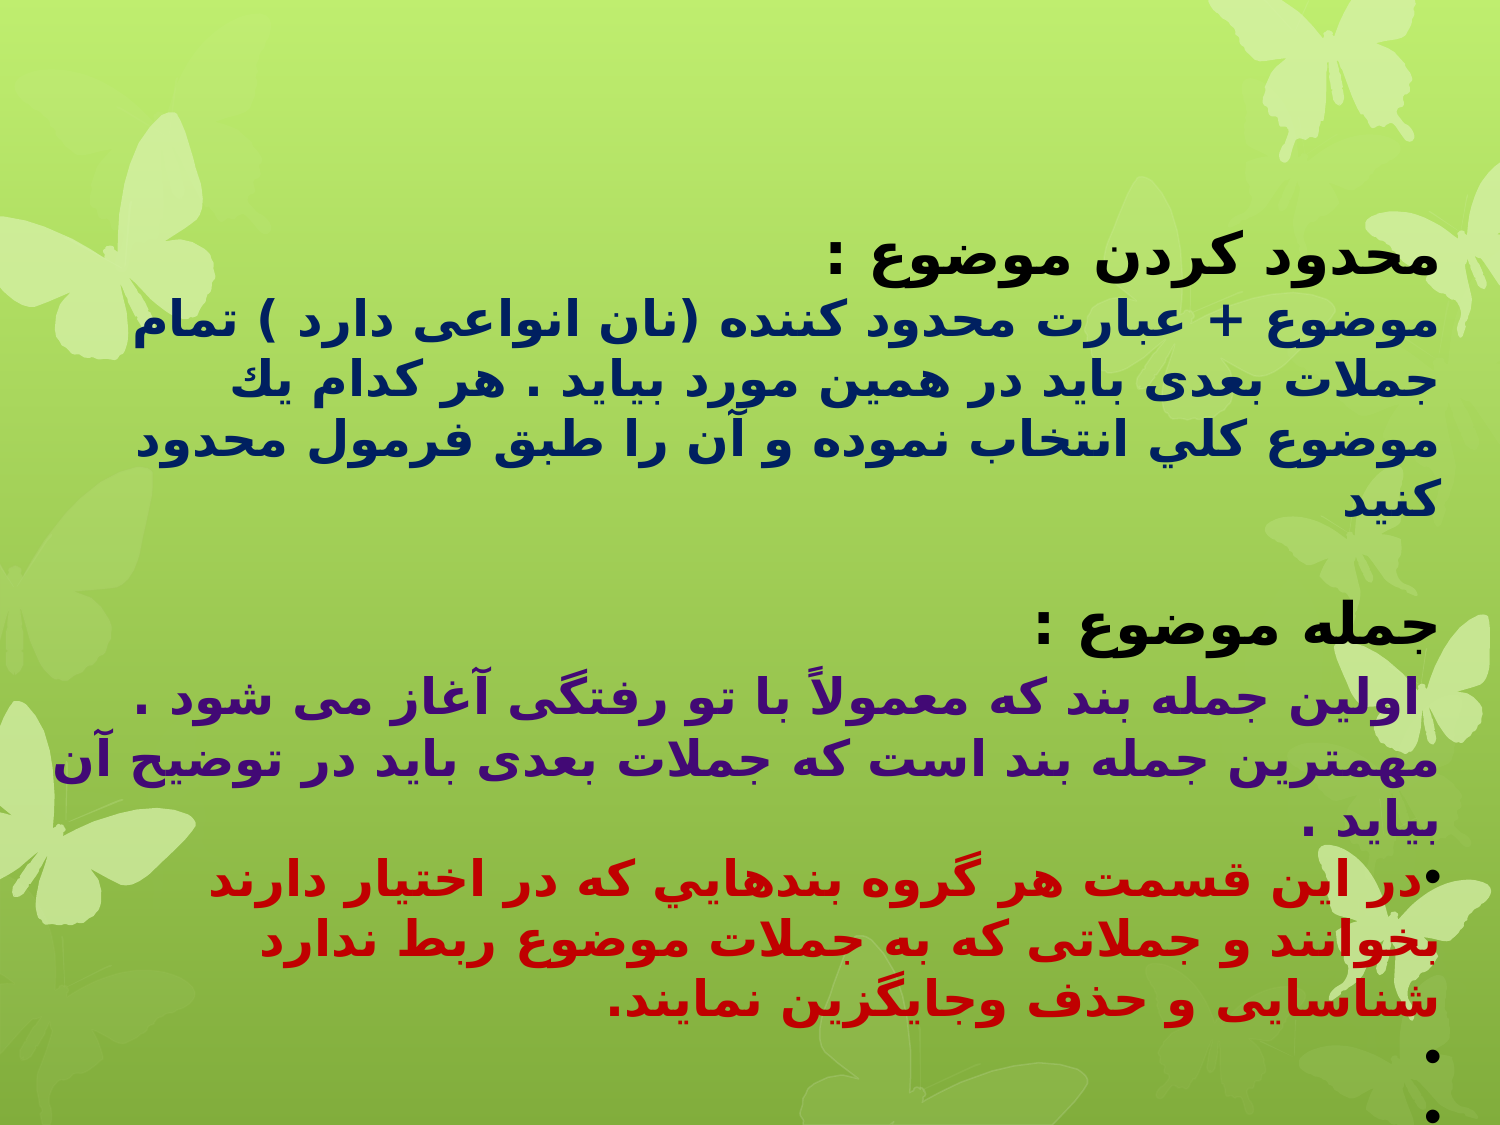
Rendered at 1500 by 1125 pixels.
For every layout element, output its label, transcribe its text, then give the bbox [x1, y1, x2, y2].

text_box محدود کردن موضوع : موضوع + عبارت محدود کننده (نان انواعی دارد ) تمام جملات بعدی باید در همین مورد بیاید . هر كدام يك موضوع كلي انتخاب نموده و آن را طبق فرمول محدود كنيد جمله موضوع : اولین جمله بند که معمولاً با تو رفتگی آغاز می شود . مهمترین جمله بند است که جملات بعدی باید در توضیح آن بیاید . در این قسمت هر گروه بندهايي كه در اختيار دارند بخوانند و جملاتی که به جملات موضوع ربط ندارد شناسایی و حذف وجایگزین نمايند. [38, 149, 1463, 1125]
